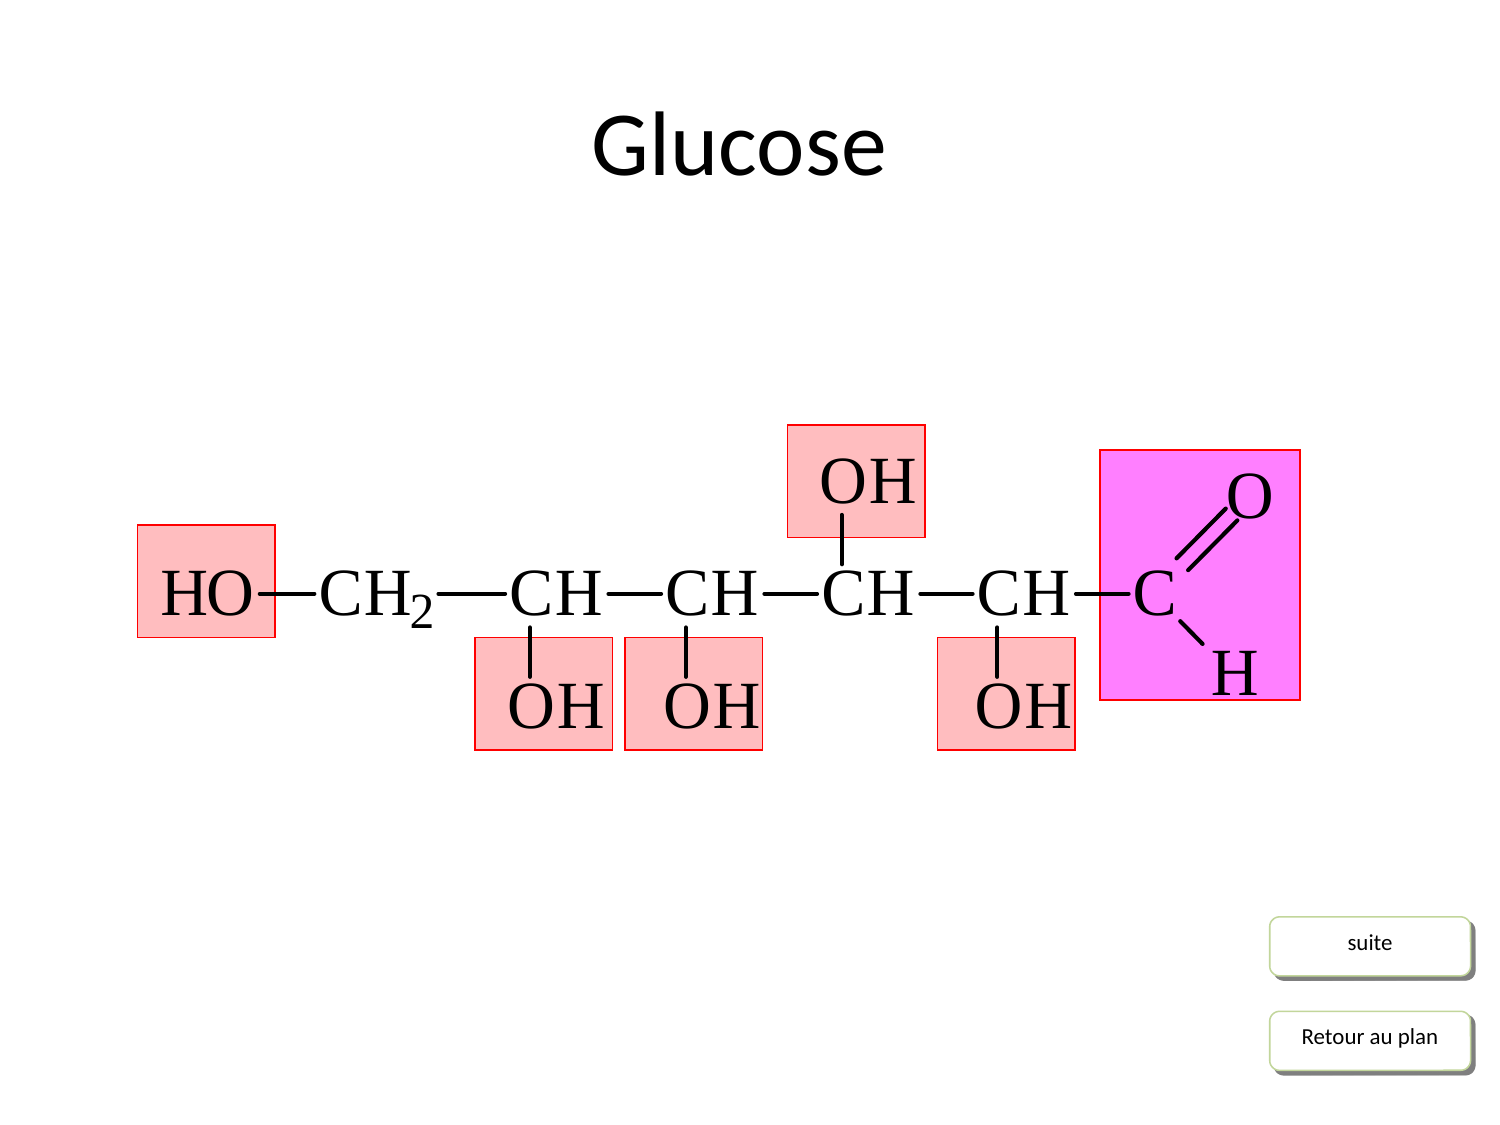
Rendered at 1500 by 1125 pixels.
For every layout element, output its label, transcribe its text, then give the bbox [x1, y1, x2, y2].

title Glucose [75, 45, 1426, 233]
text_box Retour au plan [1269, 1011, 1471, 1071]
picture [135, 416, 1299, 776]
text_box suite [1269, 916, 1471, 976]
